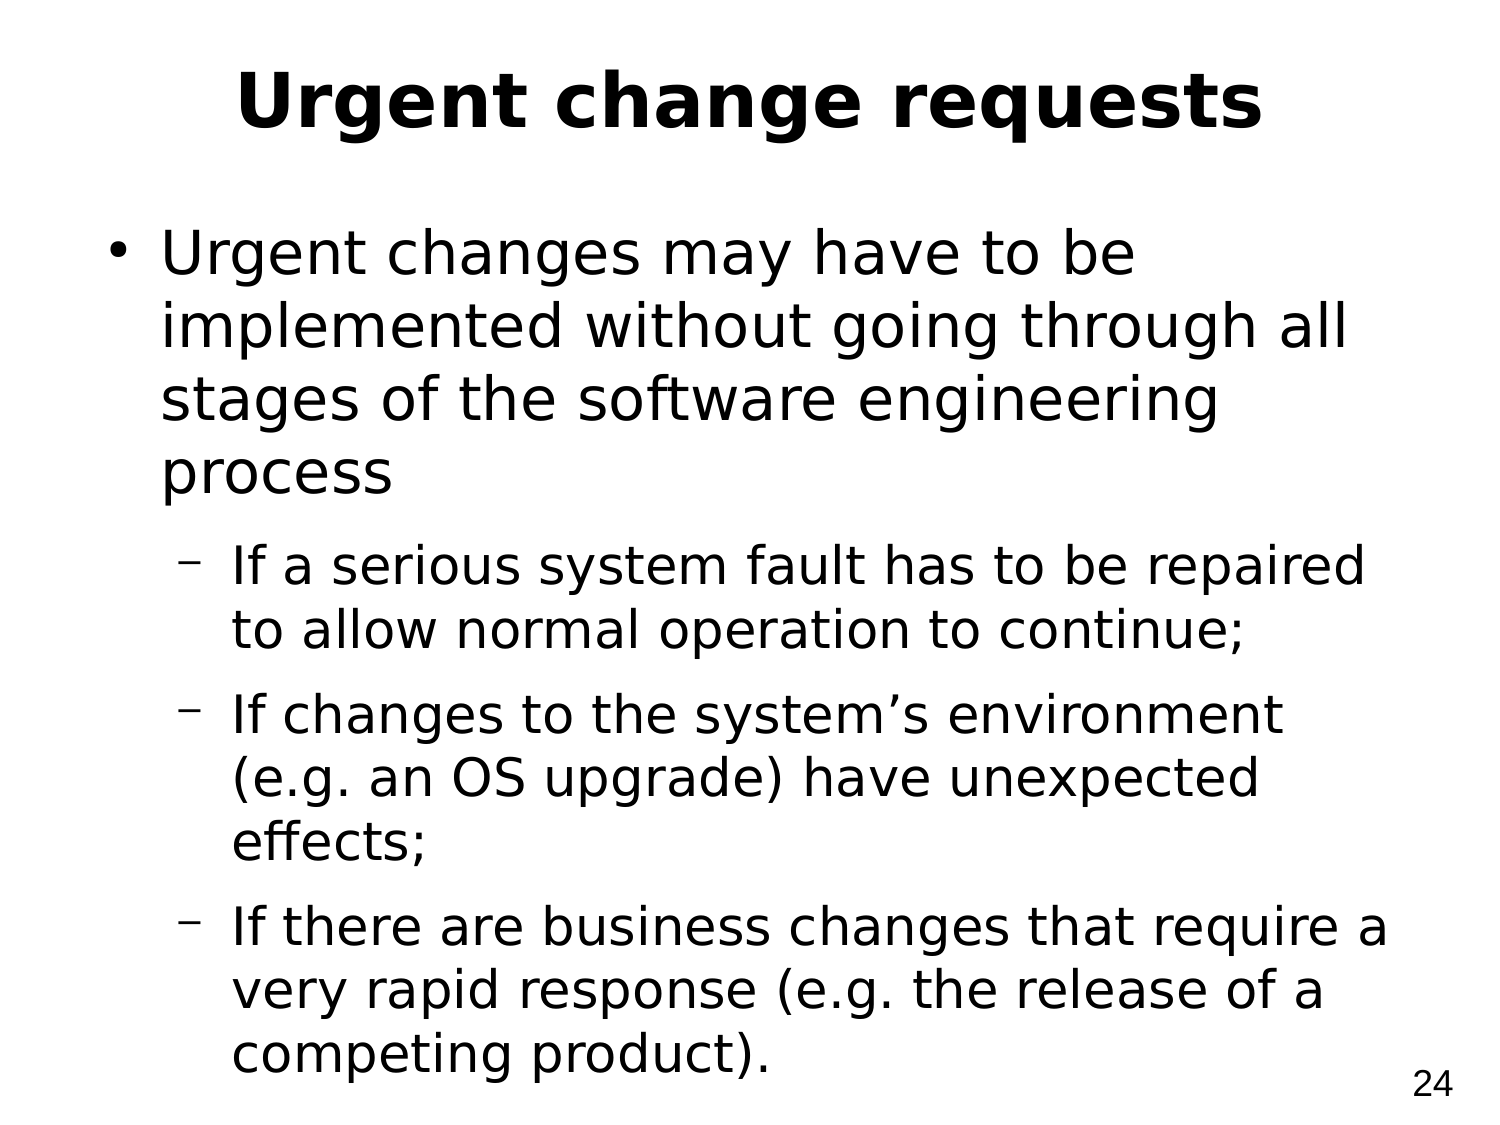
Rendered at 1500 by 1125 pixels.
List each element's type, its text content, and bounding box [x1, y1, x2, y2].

title Urgent change requests [75, 44, 1425, 177]
list Urgent changes may have to be implemented without going through all stages of the software engineering process If a serious system fault has to be repaired to allow normal operation to continue; If changes to the system’s environment (e.g. an OS upgrade) have unexpected effects; If there are business changes that require a very rapid response (e.g. the release of a competing product). [75, 206, 1425, 1093]
